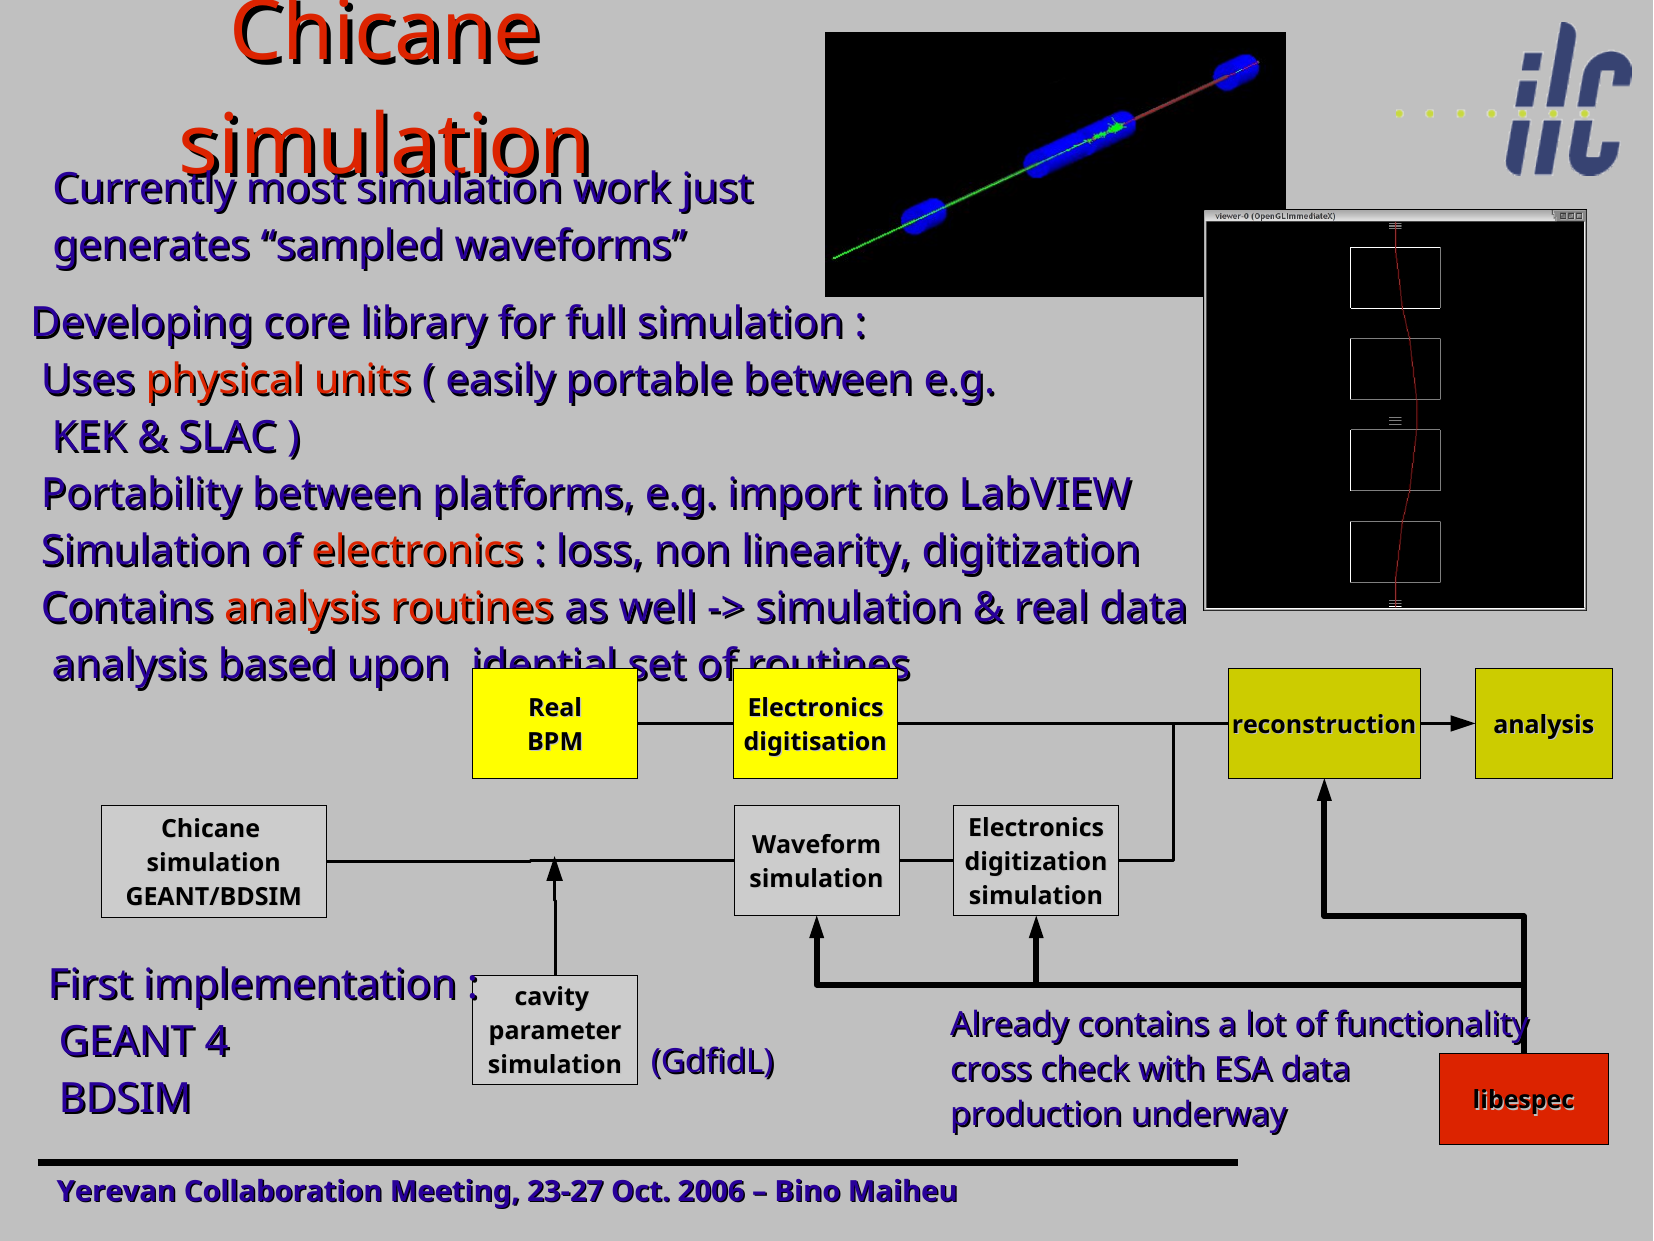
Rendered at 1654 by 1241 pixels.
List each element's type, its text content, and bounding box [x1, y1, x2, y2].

text_box [490, 661, 499, 668]
text_box [564, 652, 592, 668]
title Chicane simulation [19, 33, 751, 136]
text_box Developing core library for full simulation : Uses physical units ( easily portable between e.g. KEK & SLAC ) Portability between platforms, e.g. import into LabVIEW Simulation of electronics : loss, non linearity, digitization Contains analysis routines as well -> simulation & real data analysis based upon idential set of routines [15, 284, 1178, 652]
text_box Currently most simulation work just generates “sampled waveforms” [37, 150, 724, 266]
text_box analysis [1475, 668, 1613, 779]
text_box Yerevan Collaboration Meeting, 23-27 Oct. 2006 – Bino Maiheu [41, 1162, 1001, 1213]
picture [825, 32, 1587, 611]
text_box Chicane simulation GEANT/BDSIM [101, 805, 327, 918]
text_box [318, 661, 328, 675]
text_box [59, 670, 67, 675]
picture [1396, 22, 1632, 176]
text_box [506, 652, 561, 668]
text_box First implementation : GEANT 4 BDSIM [33, 946, 467, 1151]
text_box [540, 661, 550, 668]
text_box (GdfidL) [636, 1029, 785, 1085]
text_box Real BPM [472, 668, 638, 779]
text_box Electronics digitisation [733, 668, 898, 779]
text_box [57, 661, 67, 666]
text_box [227, 661, 237, 675]
text_box libespec [1439, 1053, 1609, 1145]
text_box cavity parameter simulation [472, 975, 638, 1085]
text_box reconstruction [1228, 668, 1421, 779]
text_box Electronics digitization simulation [953, 805, 1119, 916]
text_box Already contains a lot of functionality cross check with ESA data production underway [935, 992, 1511, 1128]
text_box [57, 652, 500, 712]
text_box Waveform simulation [734, 805, 900, 916]
